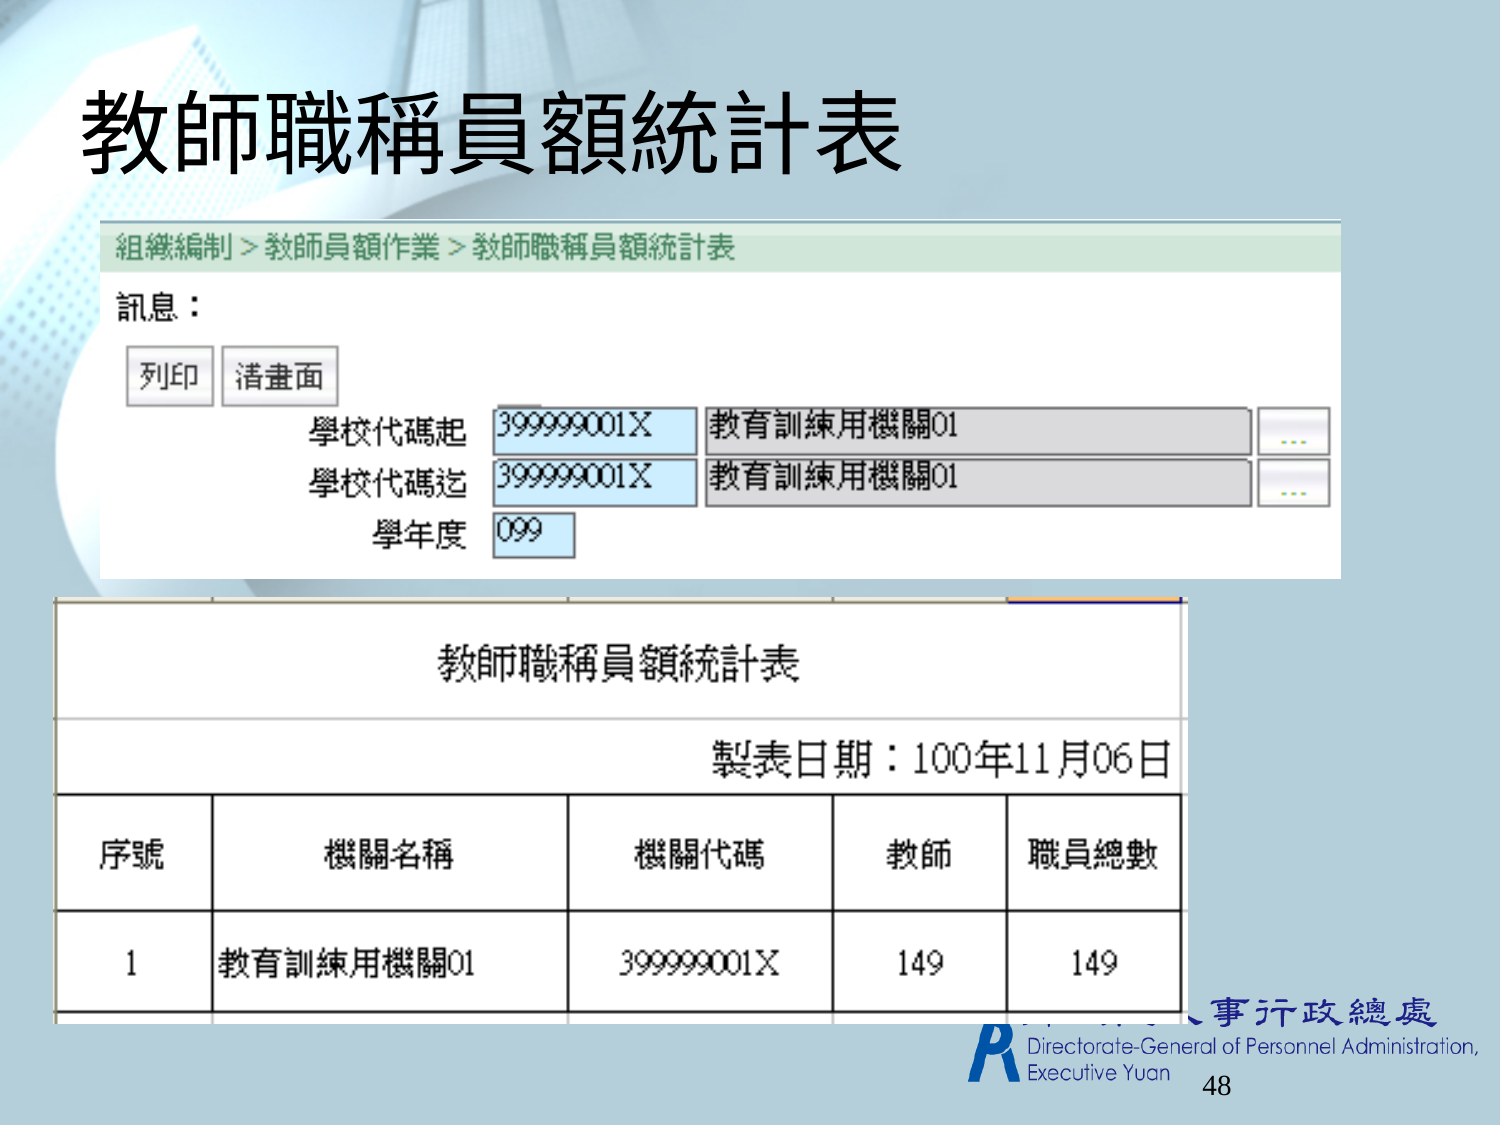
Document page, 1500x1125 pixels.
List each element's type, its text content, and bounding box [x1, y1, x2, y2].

title 教師職稱員額統計表 [64, 66, 1340, 197]
picture [53, 597, 1188, 1024]
picture [100, 220, 1341, 579]
text_box [1187, 1058, 1500, 1124]
